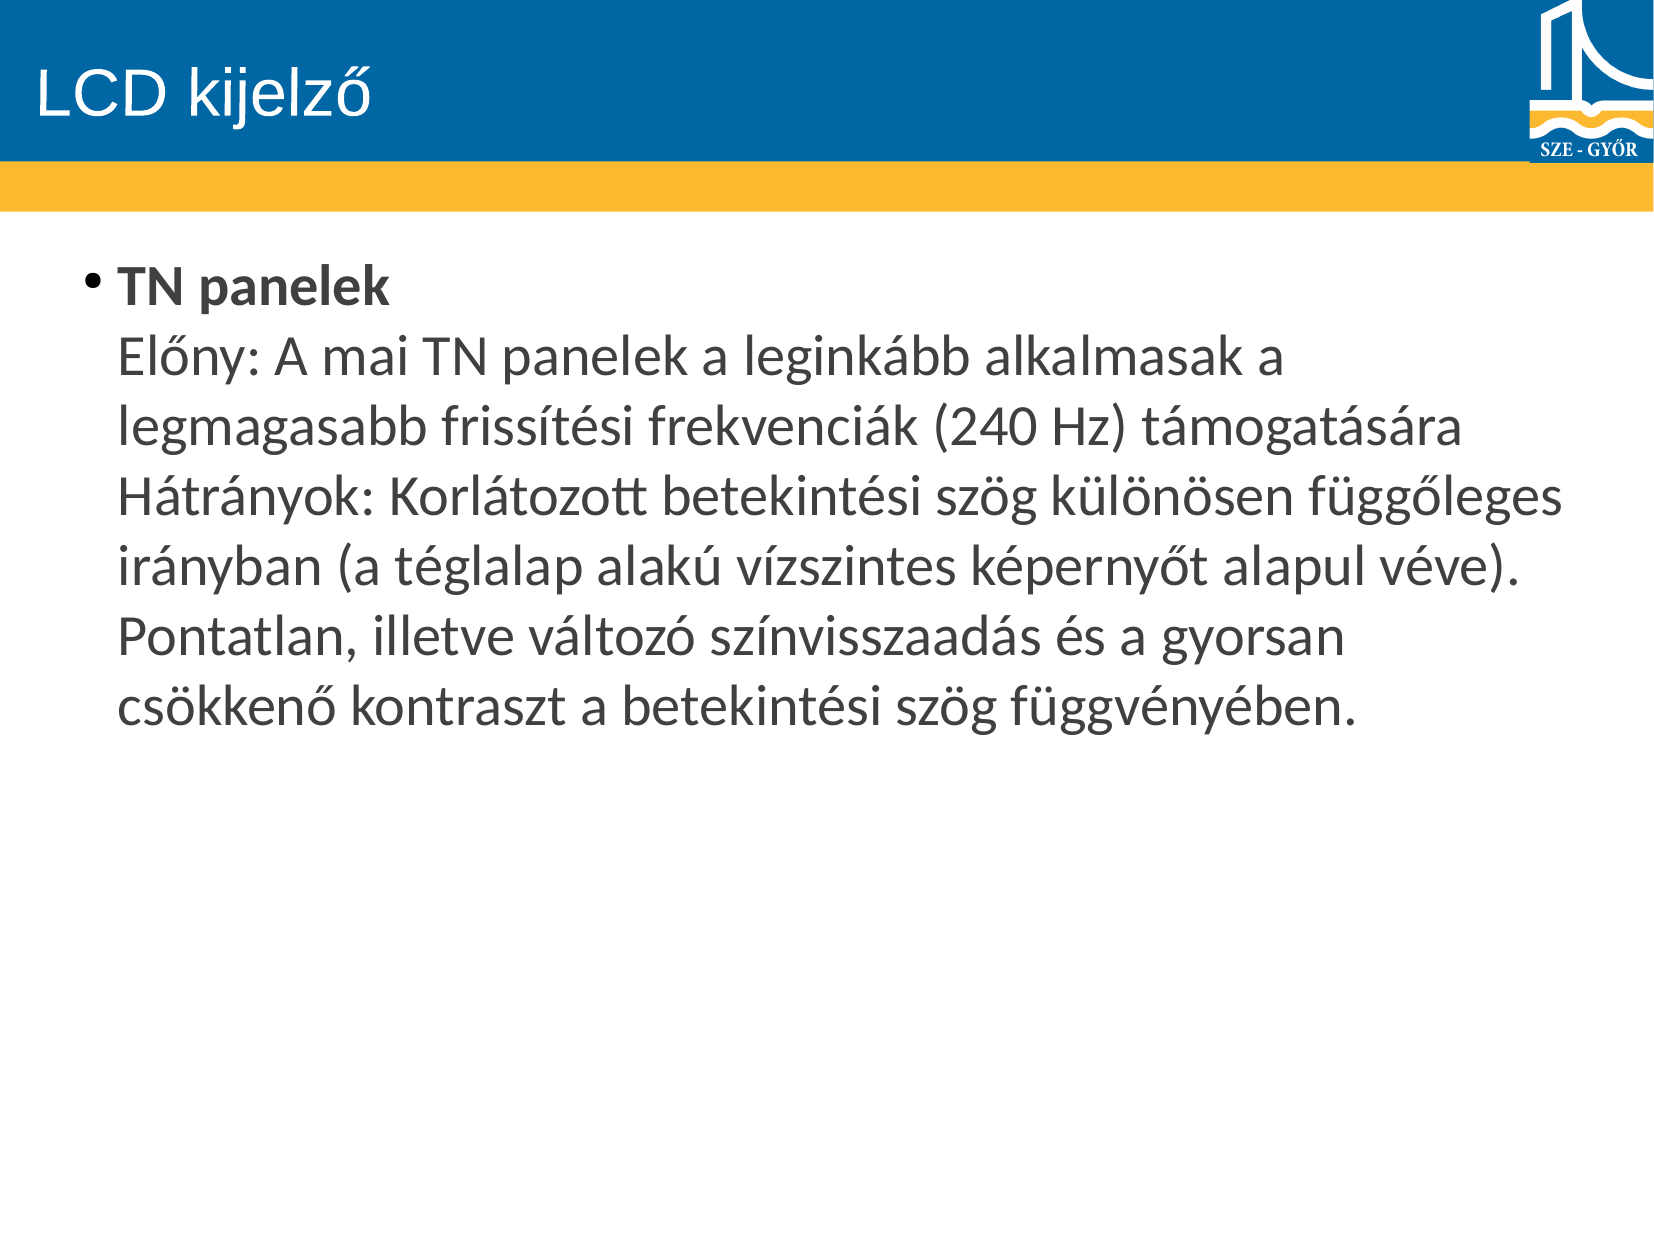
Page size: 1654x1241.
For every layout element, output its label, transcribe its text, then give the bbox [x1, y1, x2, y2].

text_box LCD kijelző [34, 48, 1524, 144]
text_box TN panelek Előny: A mai TN panelek a leginkább alkalmasak a legmagasabb frissítési frekvenciák (240 Hz) támogatására Hátrányok: Korlátozott betekintési szög különösen függőleges irányban (a téglalap alakú vízszintes képernyőt alapul véve). Pontatlan, illetve változó színvisszaadás és a gyorsan csökkenő kontraszt a betekintési szög függvényében. [82, 247, 1571, 1198]
picture [1529, 0, 1654, 163]
